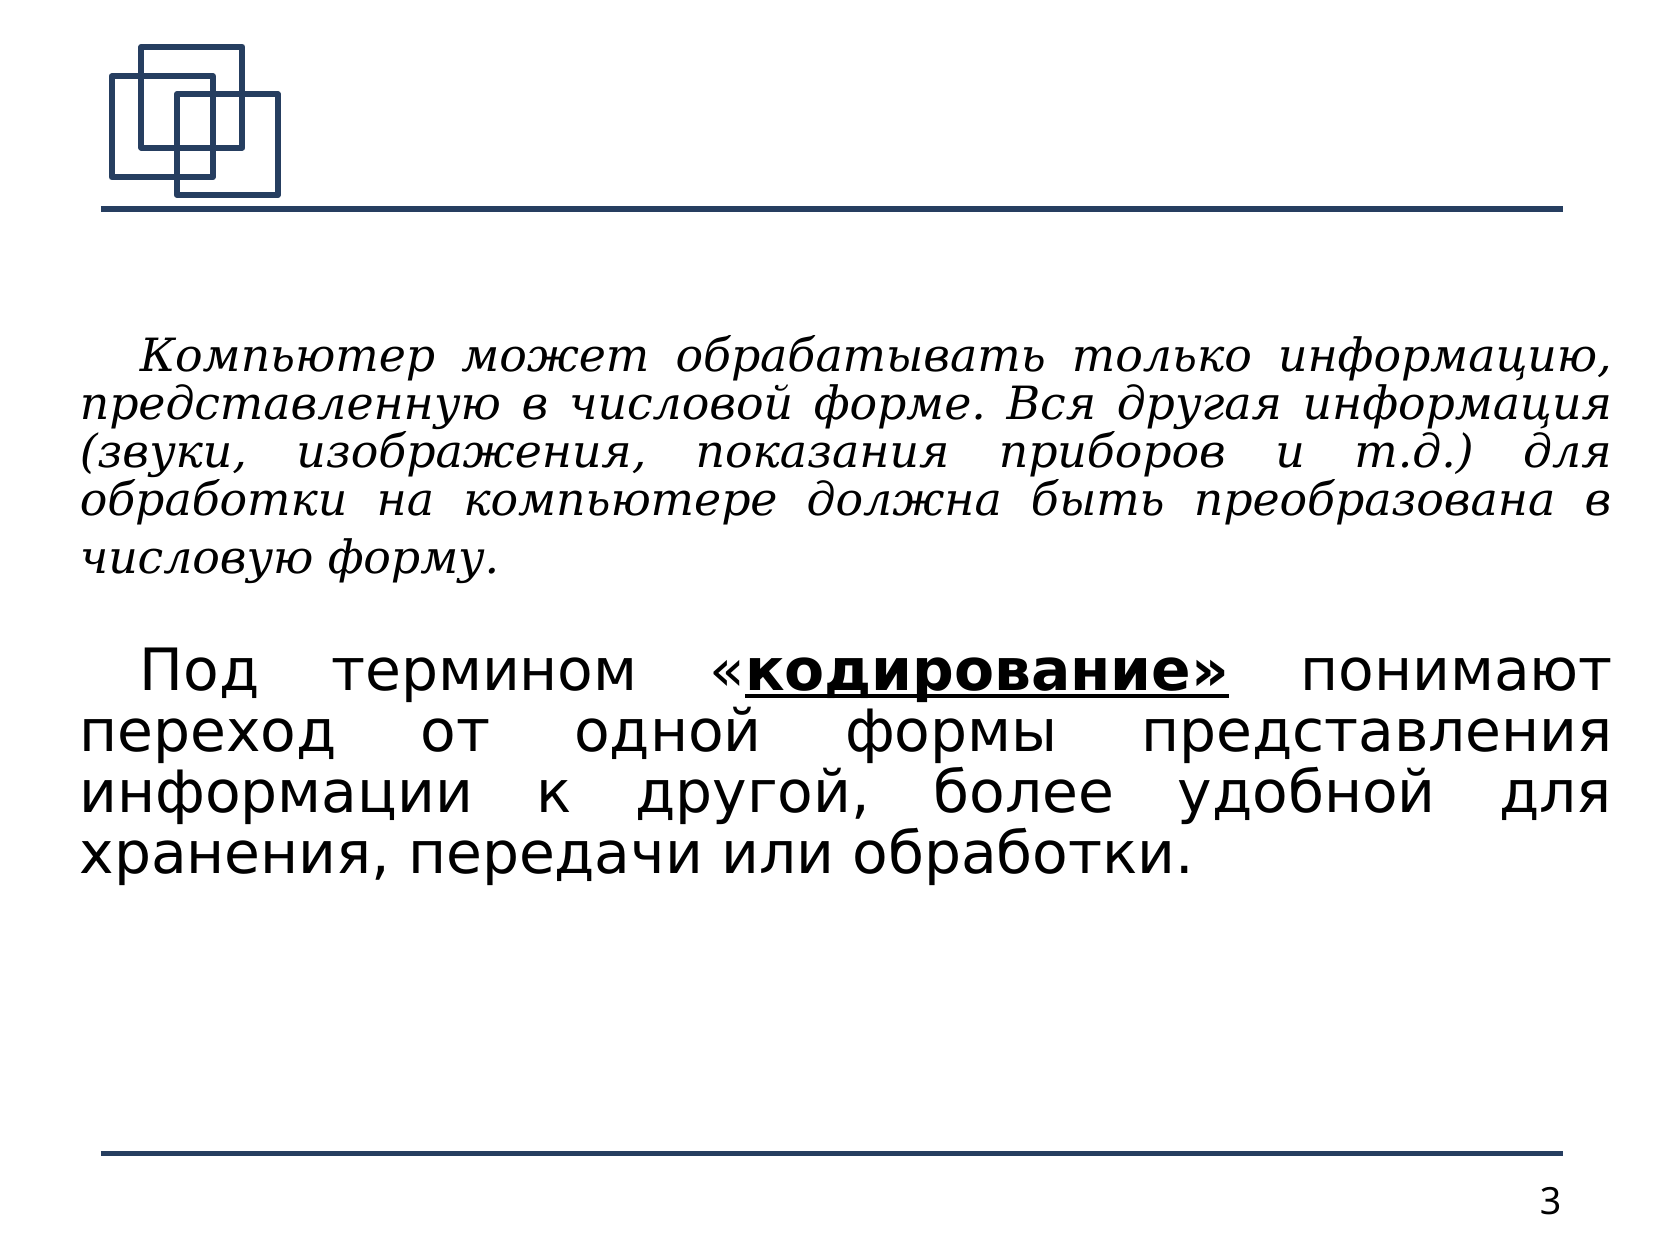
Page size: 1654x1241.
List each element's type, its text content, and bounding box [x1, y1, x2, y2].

text_box Компьютер может обрабатывать только информацию, представленную в числовой форме. Вся другая информация (звуки, изображения, показания приборов и т.д.) для обработки на компьютере должна быть преобразована в числовую форму. Под термином «кодирование» понимают переход от одной формы представления информации к другой, более удобной для хранения, передачи или обработки. [65, 325, 1628, 1241]
